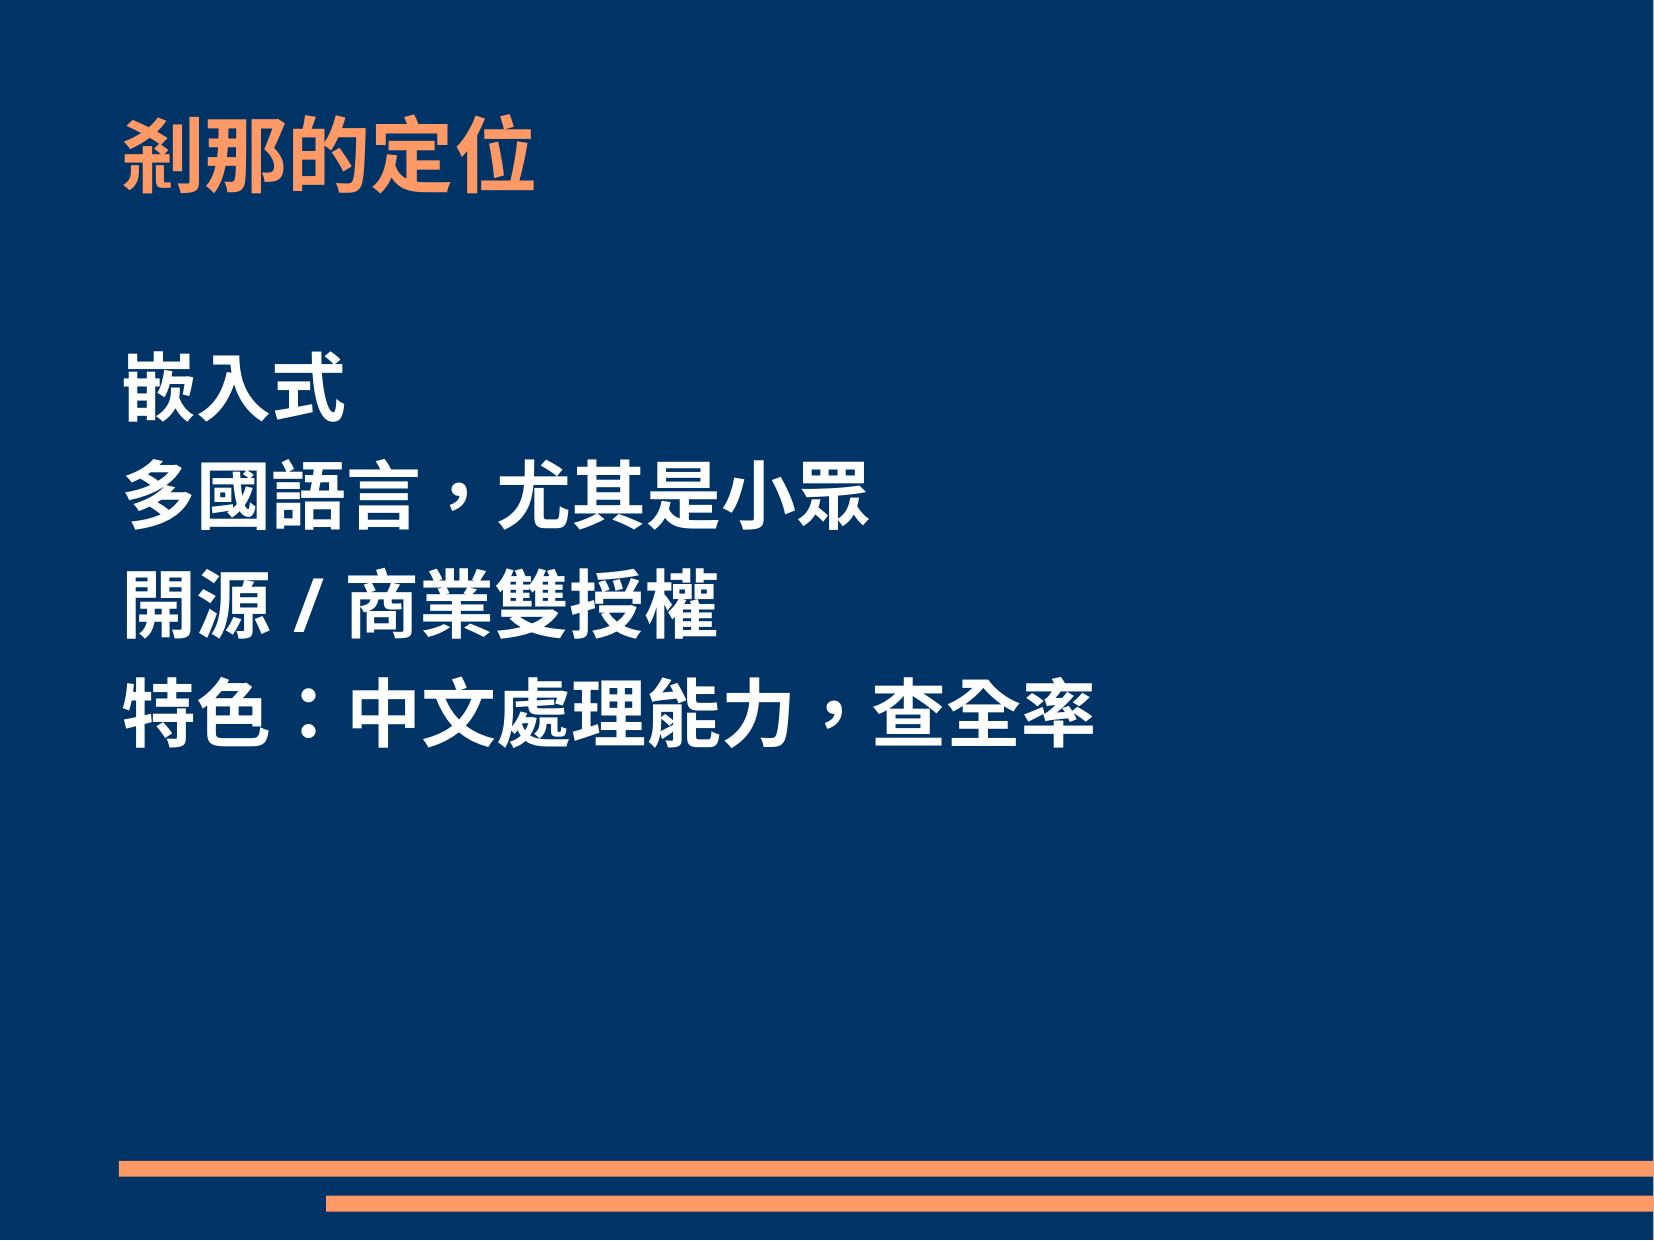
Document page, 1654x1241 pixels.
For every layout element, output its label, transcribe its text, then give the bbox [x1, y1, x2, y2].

subtitle 嵌入式 多國語言，尤其是小眾 開源/商業雙授權 特色：中文處理能力，查全率 [121, 322, 1561, 1132]
title 剎那的定位 [121, 46, 1534, 254]
